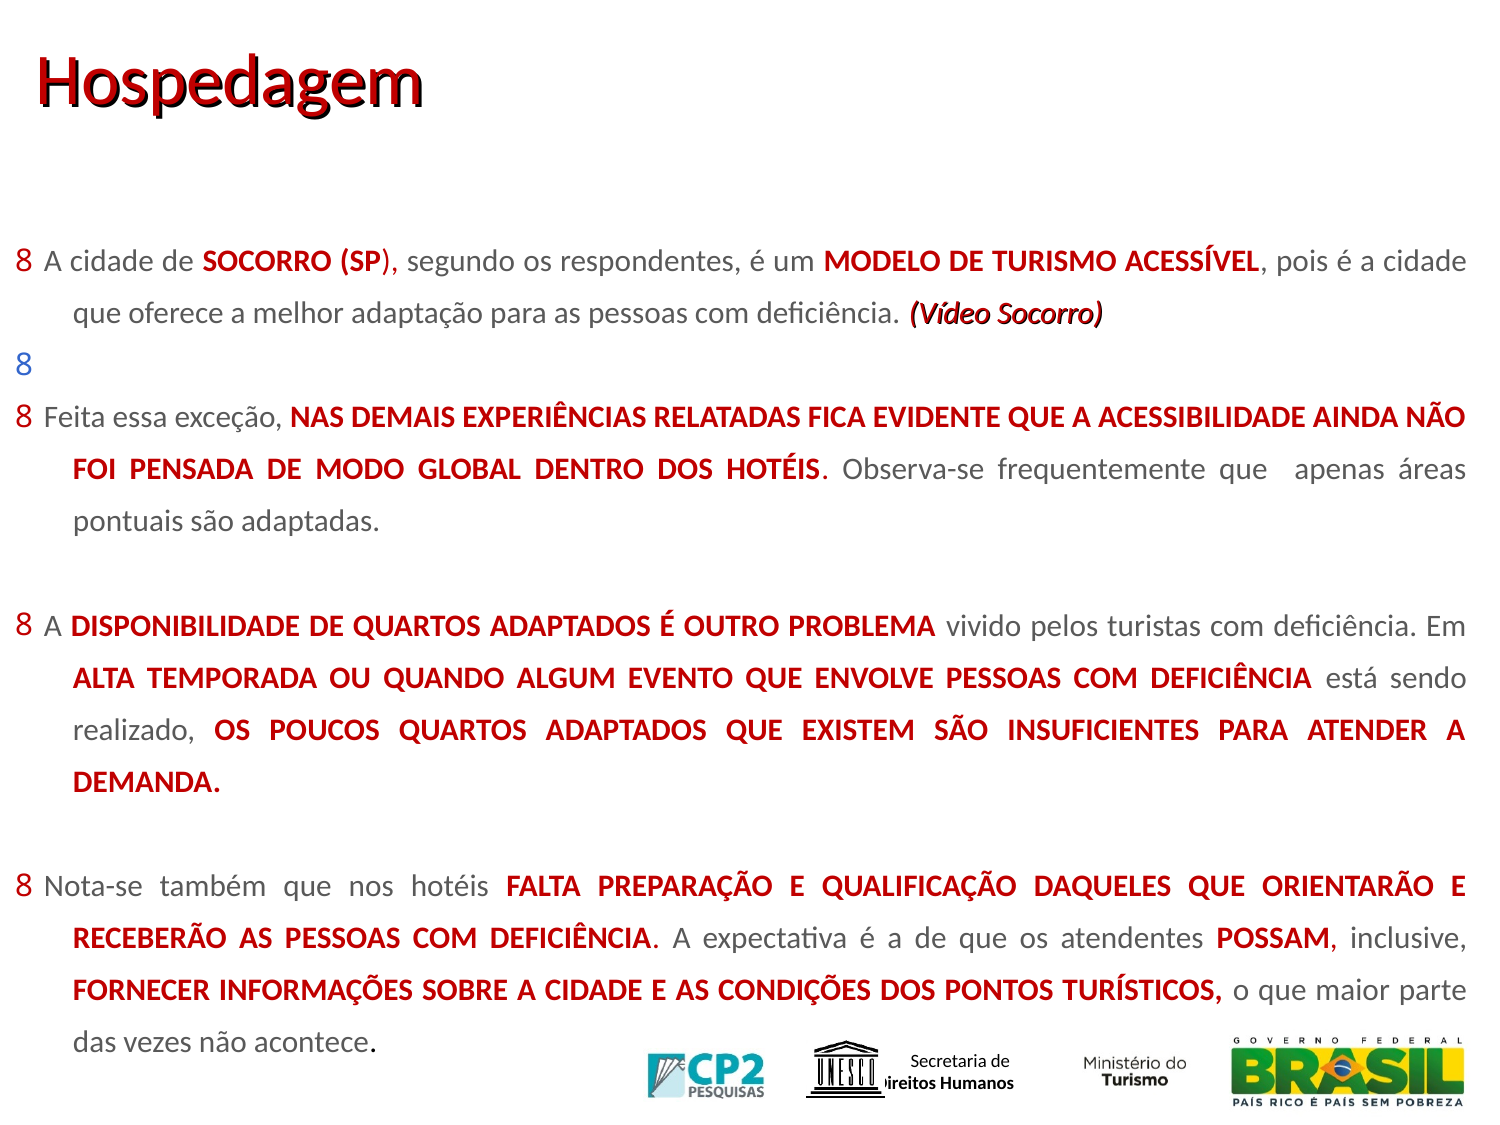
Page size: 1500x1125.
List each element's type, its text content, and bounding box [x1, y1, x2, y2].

text_box A cidade de Socorro (SP), segundo os respondentes, é um modelo de turismo acessível, pois é a cidade que oferece a melhor adaptação para as pessoas com deficiência. (Vídeo Socorro) Feita essa exceção, nas demais experiências relatadas fica evidente que a acessibilidade ainda não foi pensada de modo global dentro dos hotéis. Observa-se frequentemente que apenas áreas pontuais são adaptadas. A disponibilidade de quartos adaptados é outro problema vivido pelos turistas com deficiência. Em alta temporada ou quando algum evento que envolve pessoas com deficiência está sendo realizado, os poucos quartos adaptados que existem são insuficientes para atender a demanda. Nota-se também que nos hotéis falta preparação e qualificação daqueles que orientarão e receberão as pessoas com deficiência. A expectativa é a de que os atendentes possam, inclusive, fornecer informações sobre a cidade e as condições dos pontos turísticos, o que maior parte das vezes não acontece. [0, 218, 1482, 1066]
text_box Hospedagem [21, 24, 502, 127]
